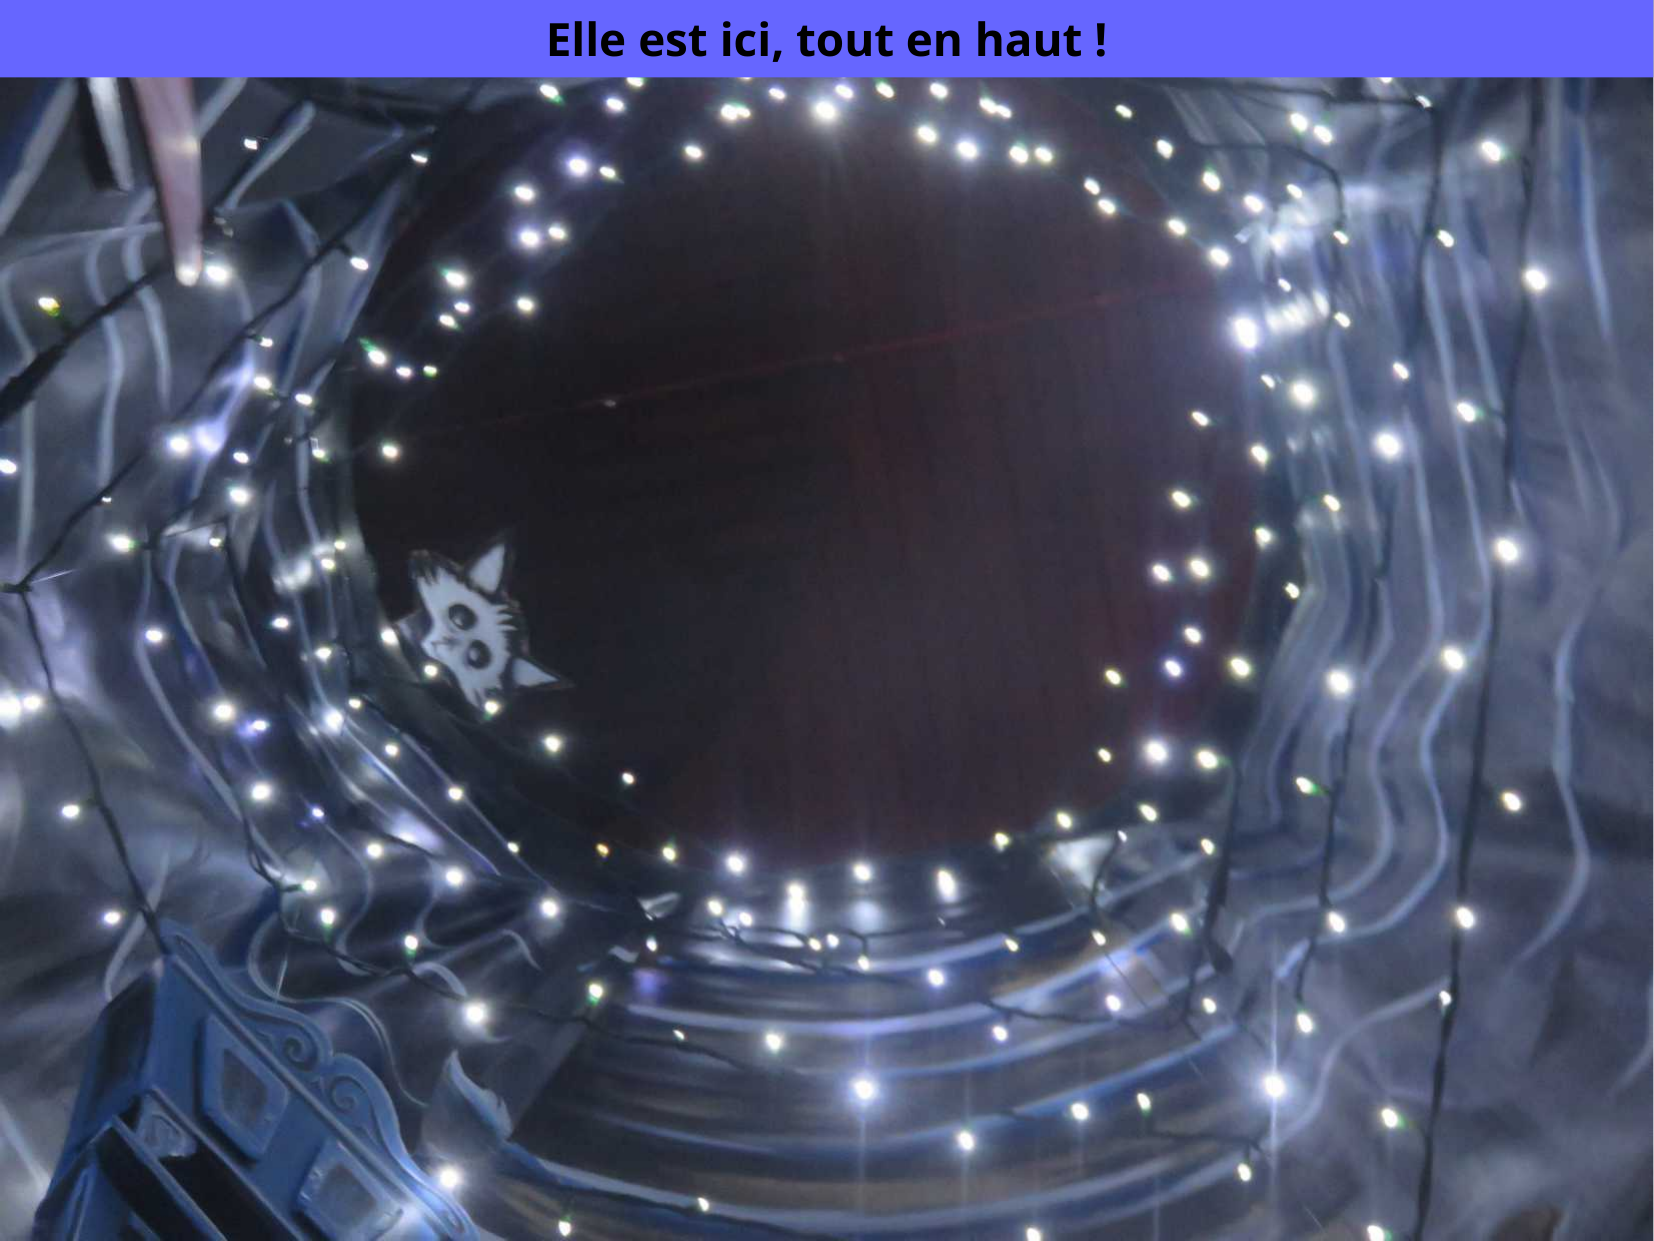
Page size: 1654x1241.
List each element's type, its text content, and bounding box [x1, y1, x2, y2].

picture [0, 78, 1654, 1241]
text_box Elle est ici, tout en haut ! [0, 0, 1654, 73]
